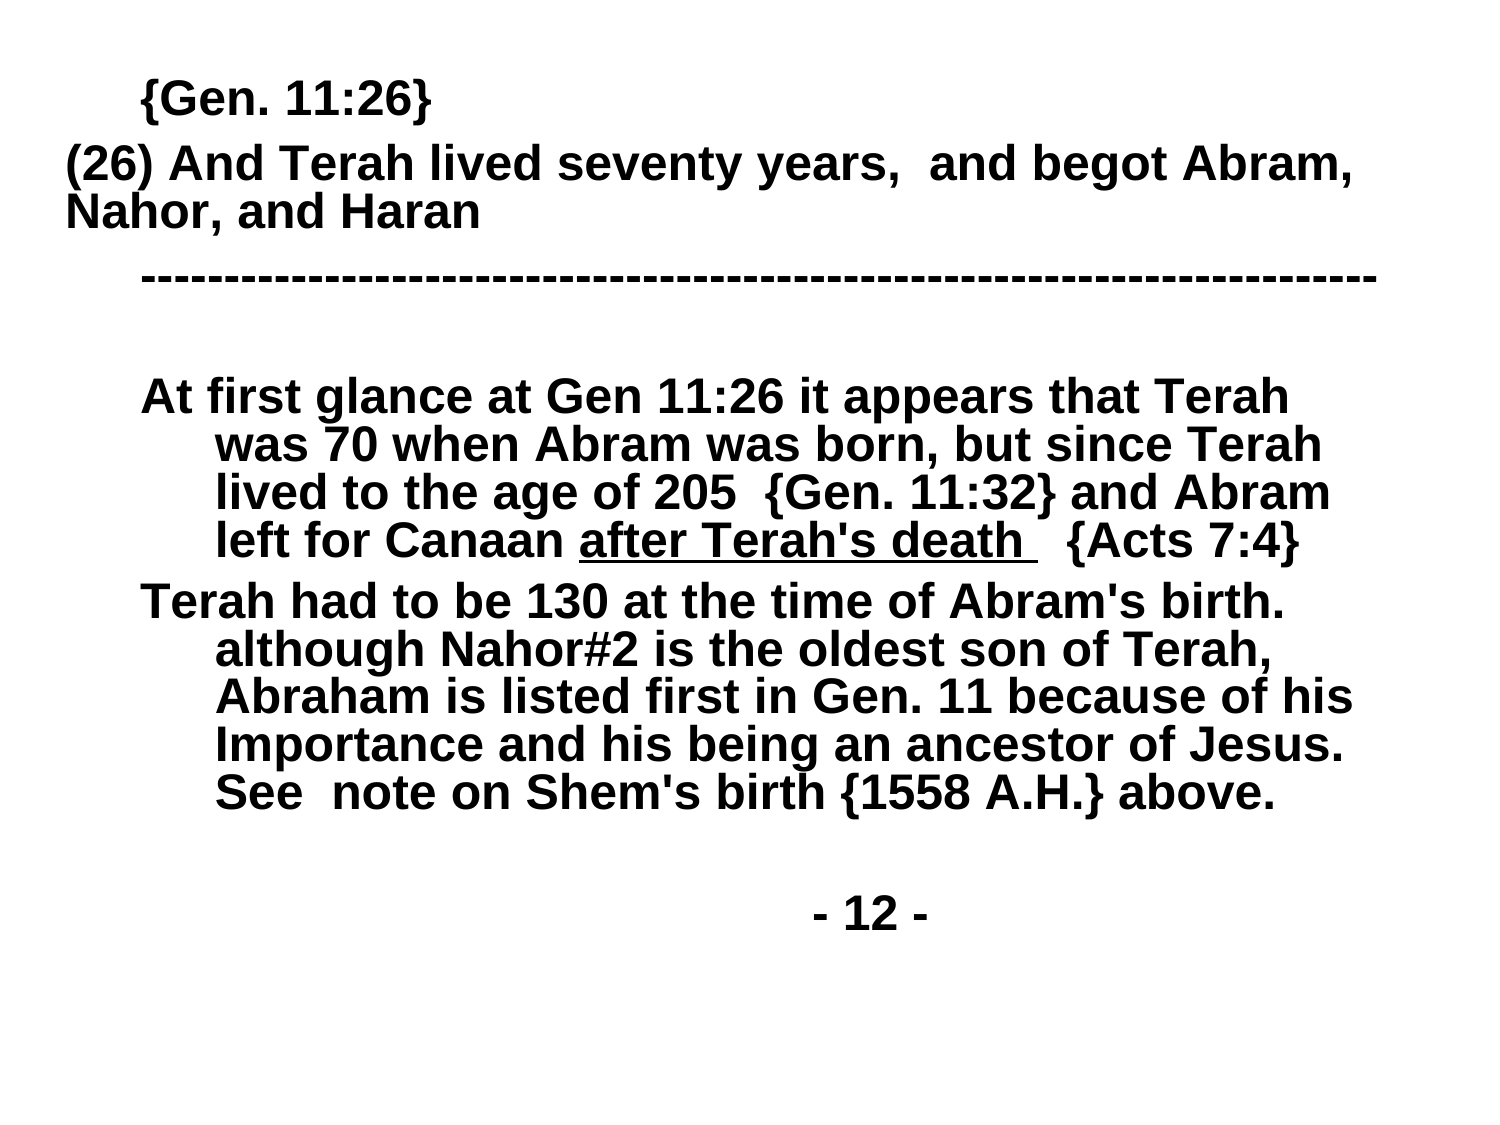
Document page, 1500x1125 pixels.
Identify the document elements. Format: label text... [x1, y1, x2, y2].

list {Gen. 11:26} (26) And Terah lived seventy years, and begot Abram, Nahor, and Haran -------------------------------------------------------------------------- At first glance at Gen 11:26 it appears that Terah was 70 when Abram was born, but since Terah lived to the age of 205 {Gen. 11:32} and Abram left for Canaan after Terah's death {Acts 7:4} Terah had to be 130 at the time of Abram's birth. although Nahor#2 is the oldest son of Terah, Abraham is listed first in Gen. 11 because of his Importance and his being an ancestor of Jesus. See note on Shem's birth {1558 A.H.} above. - 12 - [50, 28, 1401, 1004]
